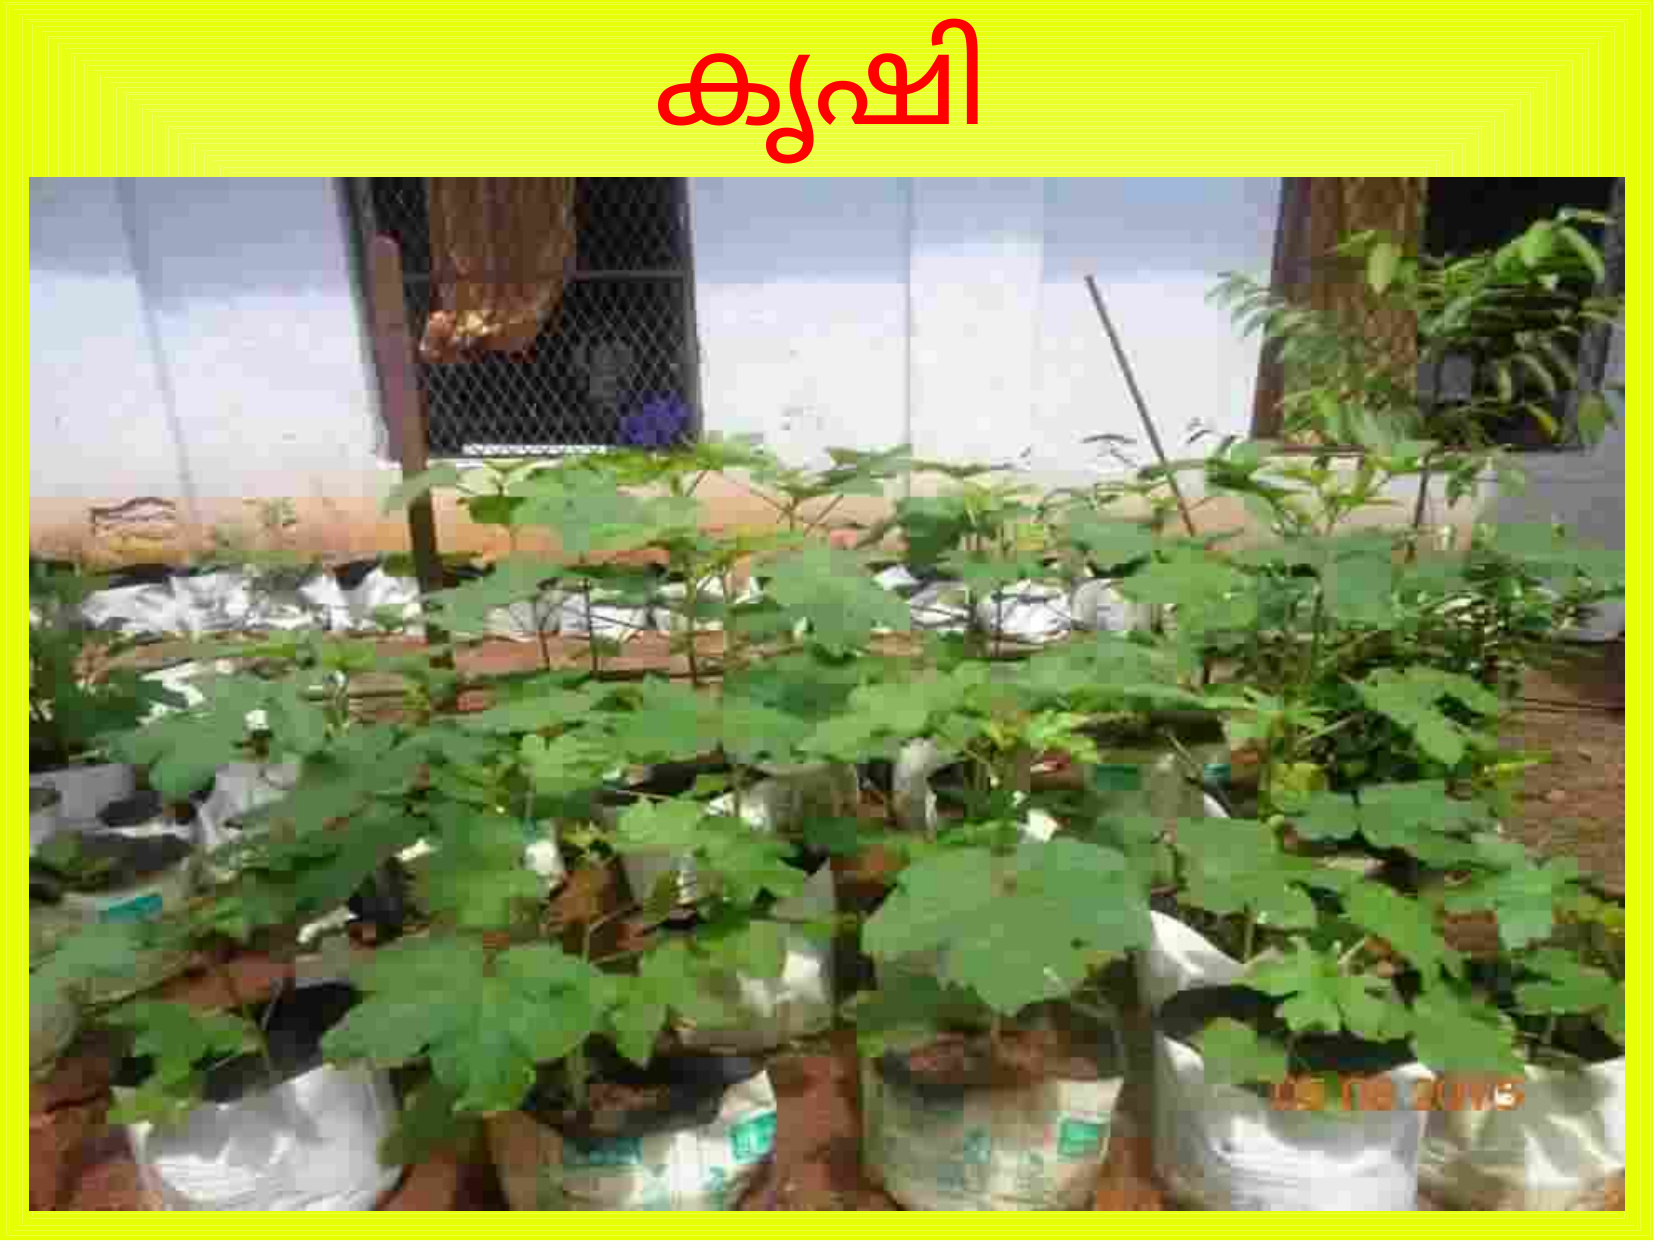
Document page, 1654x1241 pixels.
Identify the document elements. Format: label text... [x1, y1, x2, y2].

title കൃഷി [76, 0, 1565, 177]
picture [29, 177, 1625, 1211]
